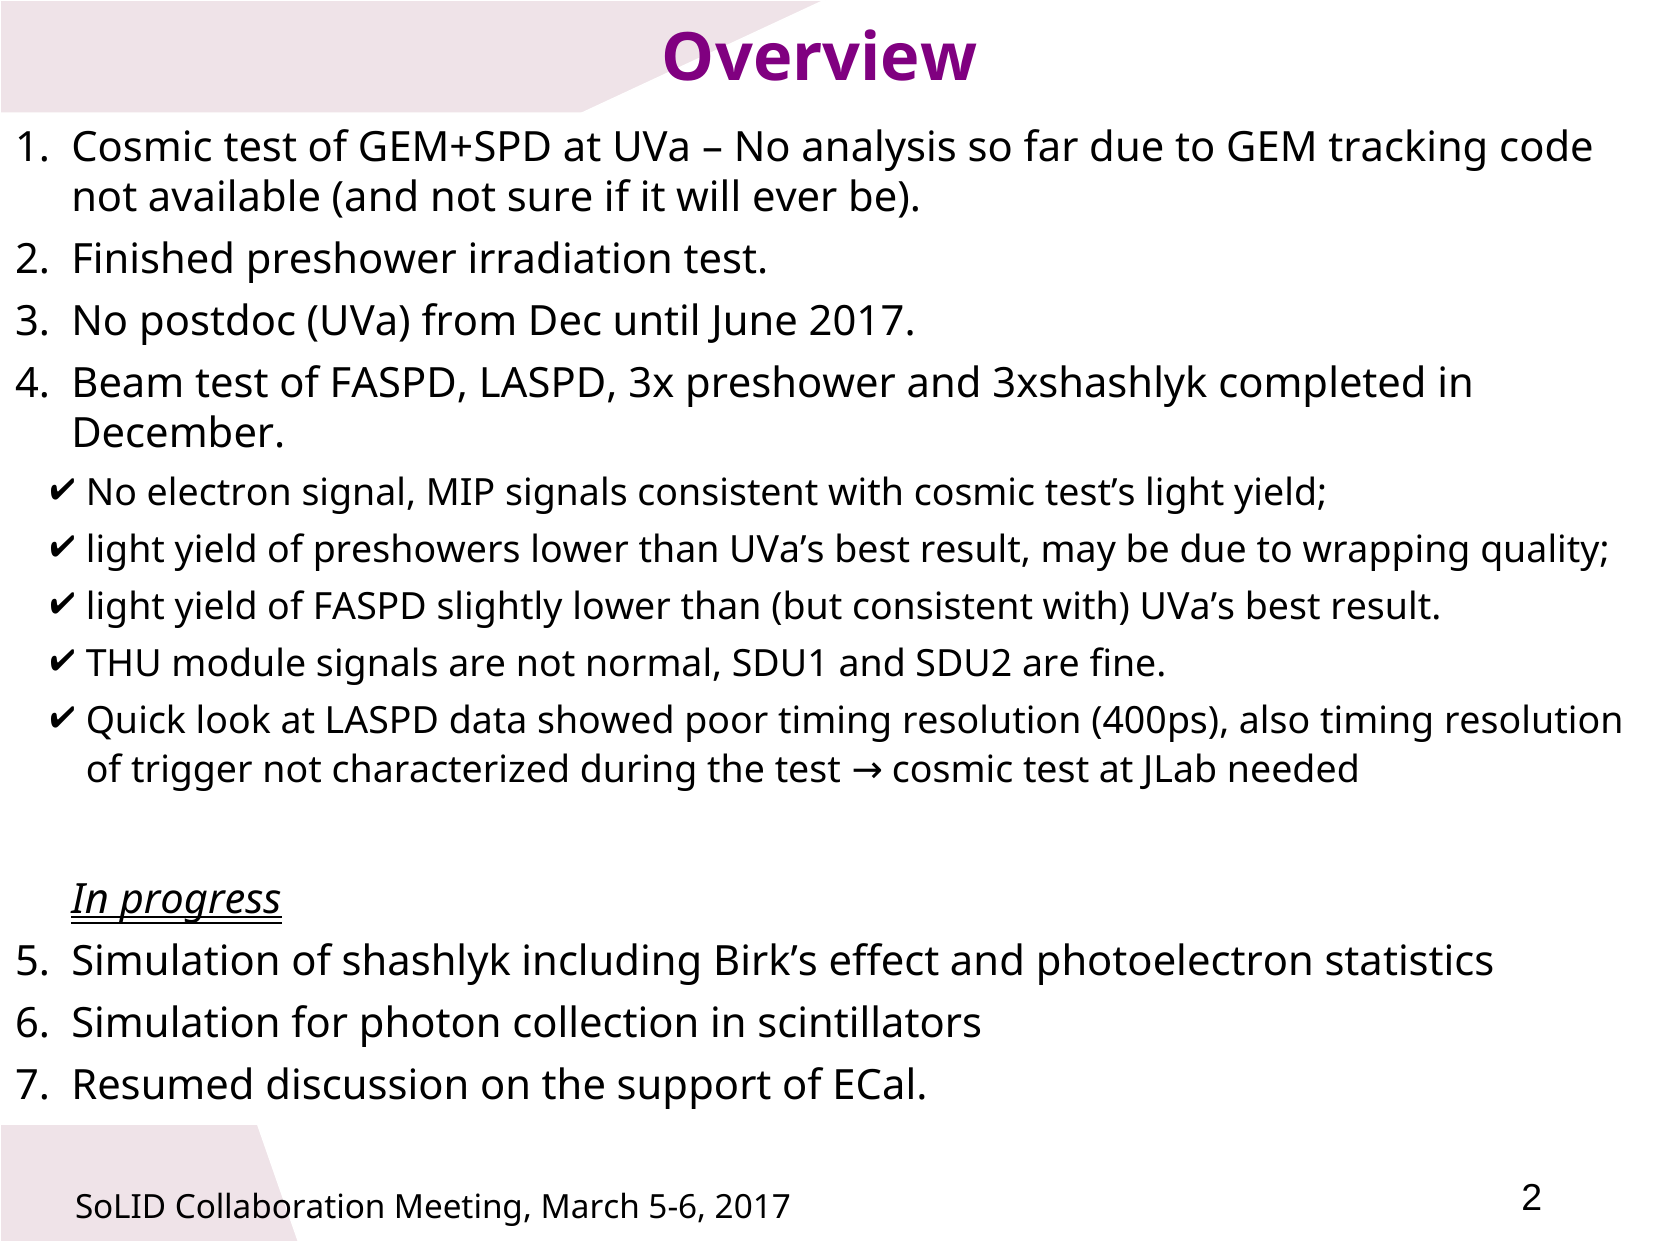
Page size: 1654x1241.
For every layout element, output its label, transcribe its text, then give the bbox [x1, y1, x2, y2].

text_box Cosmic test of GEM+SPD at UVa – No analysis so far due to GEM tracking code not available (and not sure if it will ever be). Finished preshower irradiation test. No postdoc (UVa) from Dec until June 2017. Beam test of FASPD, LASPD, 3x preshower and 3xshashlyk completed in December. No electron signal, MIP signals consistent with cosmic test’s light yield; light yield of preshowers lower than UVa’s best result, may be due to wrapping quality; light yield of FASPD slightly lower than (but consistent with) UVa’s best result. THU module signals are not normal, SDU1 and SDU2 are fine. Quick look at LASPD data showed poor timing resolution (400ps), also timing resolution of trigger not characterized during the test → cosmic test at JLab needed In progress Simulation of shashlyk including Birk’s effect and photoelectron statistics Simulation for photon collection in scintillators Resumed discussion on the support of ECal. [0, 112, 1651, 1125]
title Overview [68, 13, 1571, 112]
